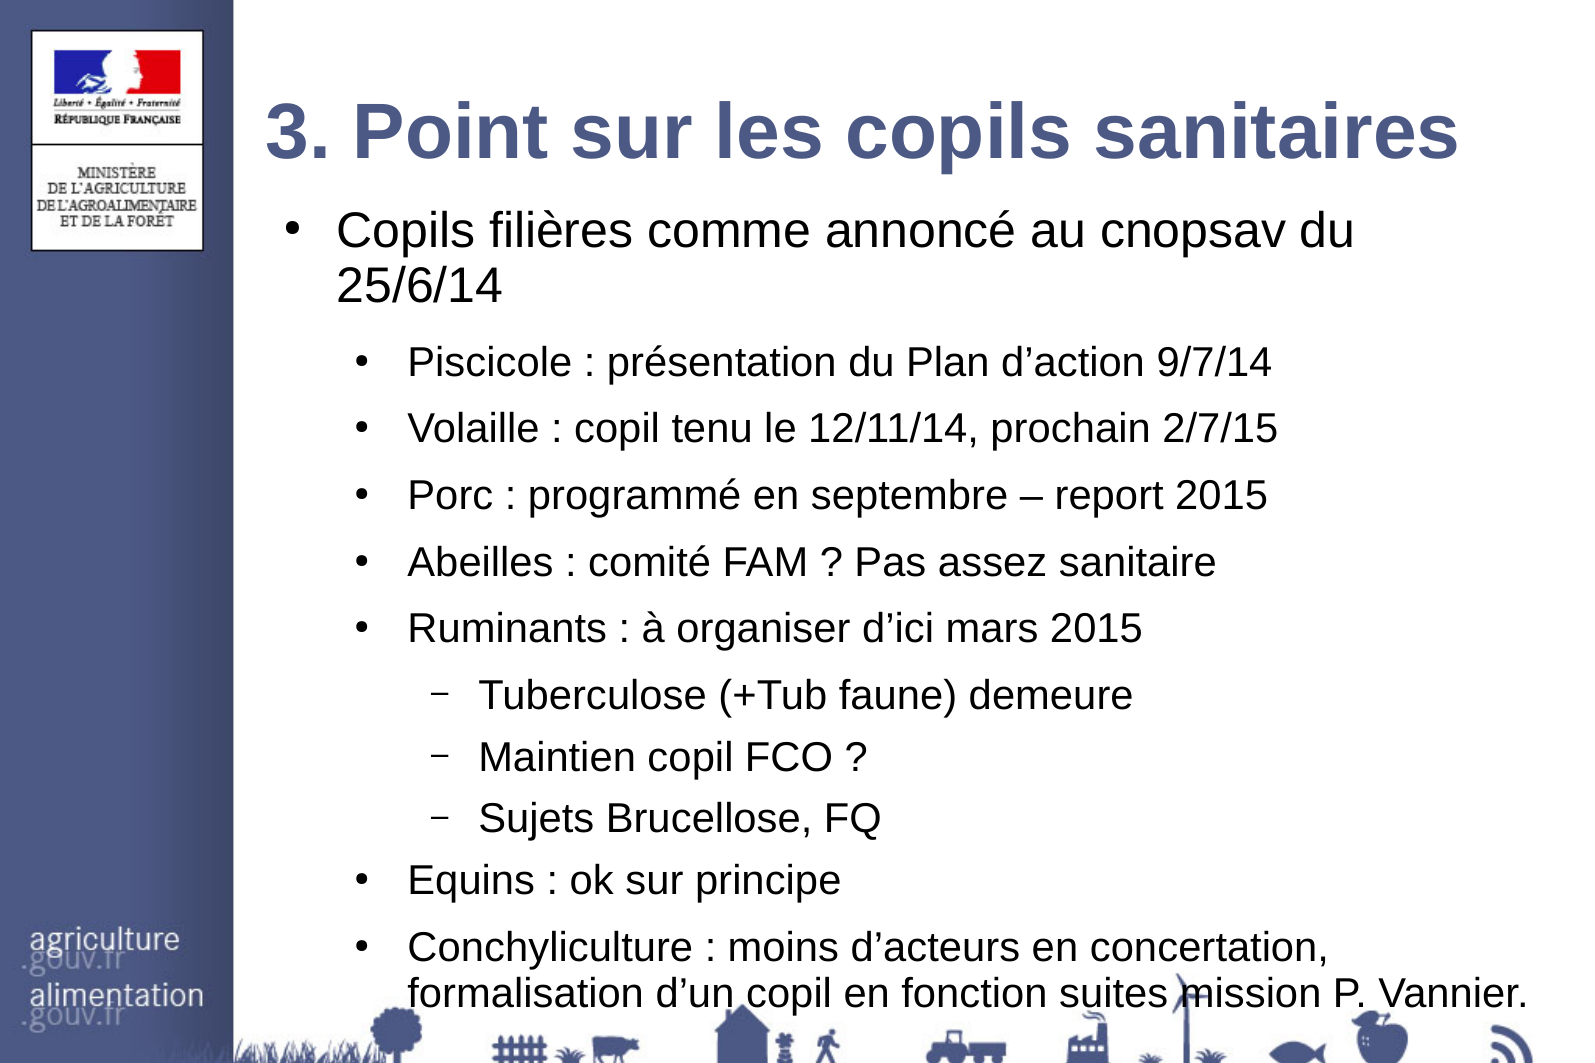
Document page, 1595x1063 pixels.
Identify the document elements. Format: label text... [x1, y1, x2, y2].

list Copils filières comme annoncé au cnopsav du 25/6/14 Piscicole : présentation du Plan d’action 9/7/14 Volaille : copil tenu le 12/11/14, prochain 2/7/15 Porc : programmé en septembre – report 2015 Abeilles : comité FAM ? Pas assez sanitaire Ruminants : à organiser d’ici mars 2015 Tuberculose (+Tub faune) demeure Maintien copil FCO ? Sujets Brucellose, FQ Equins : ok sur principe Conchyliculture : moins d’acteurs en concertation, formalisation d’un copil en fonction suites mission P. Vannier. [265, 201, 1536, 1020]
title 3. Point sur les copils sanitaires [265, 49, 1536, 201]
picture [0, 0, 1595, 1063]
